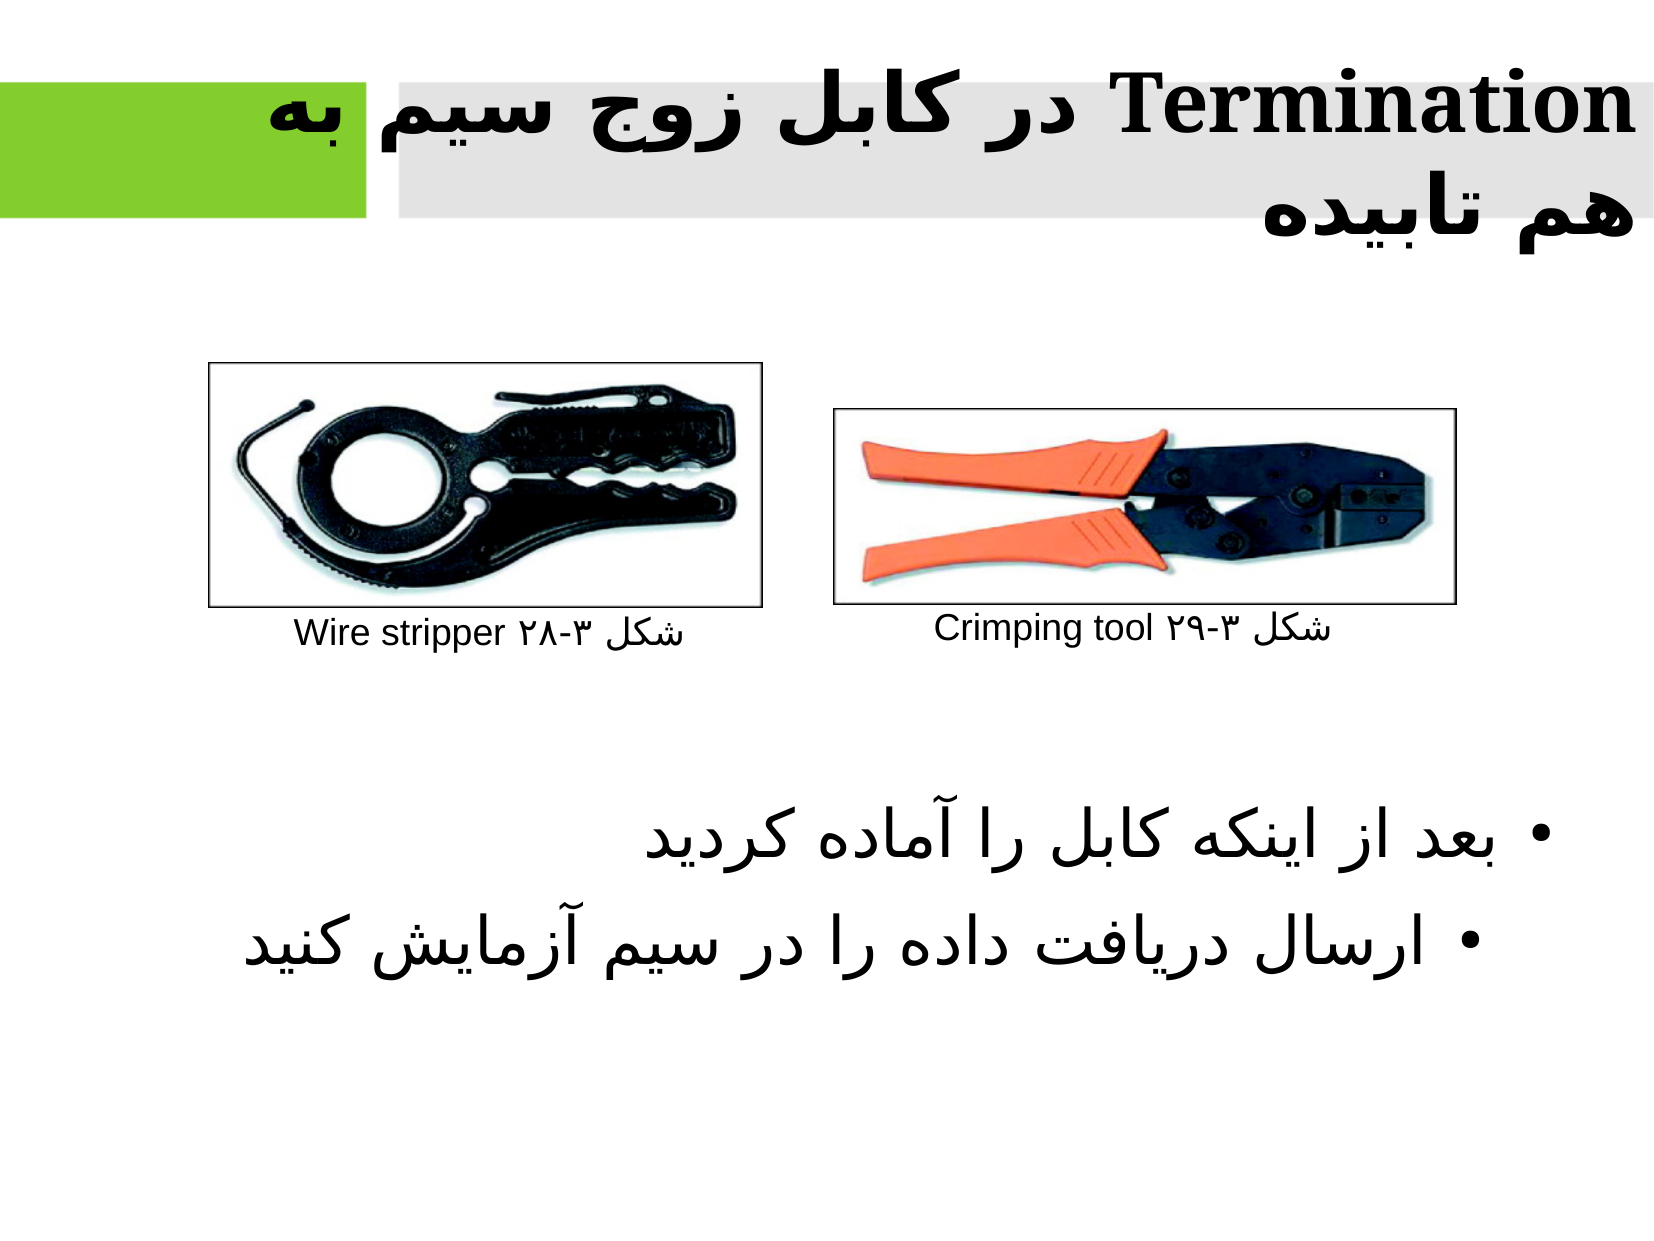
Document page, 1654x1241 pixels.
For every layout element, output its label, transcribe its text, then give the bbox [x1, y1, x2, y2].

text_box شکل ۳-۲۸ Wire stripper [197, 599, 736, 661]
text_box شکل ۳-۲۹ Crimping tool [820, 595, 1384, 657]
picture [0, 0, 1654, 1241]
list بعد از اینکه کابل را آماده کردید ارسال دریافت داده را در سیم آزمایش کنید [82, 795, 1571, 1182]
title Termination در کابل زوج سیم به هم تابیده [150, 45, 1639, 253]
